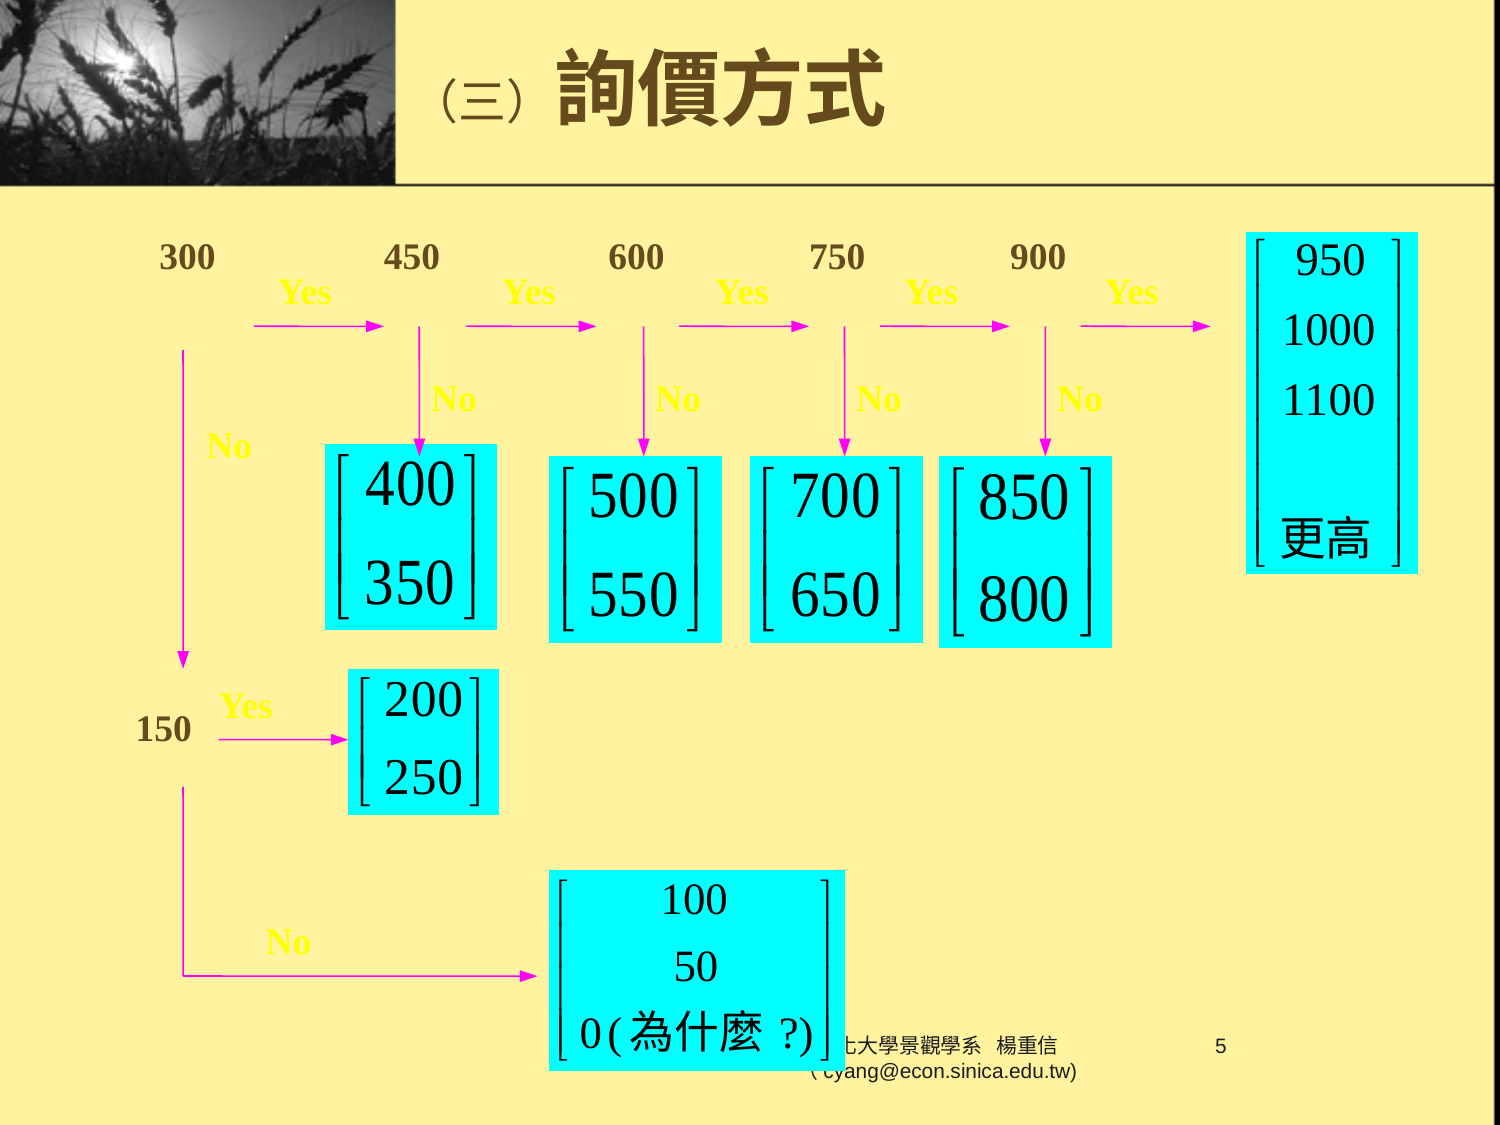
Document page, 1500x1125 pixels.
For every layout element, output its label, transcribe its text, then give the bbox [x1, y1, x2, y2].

text_box 150 [135, 704, 207, 750]
text_box No [265, 916, 337, 963]
text_box Yes [501, 267, 573, 313]
text_box 450 [383, 231, 479, 277]
chart [549, 456, 723, 643]
text_box [1200, 1025, 1413, 1101]
text_box No [655, 373, 727, 419]
chart [1246, 231, 1418, 575]
title （三）詢價方式 [395, 0, 1500, 173]
chart [348, 668, 499, 815]
text_box 900 [1009, 231, 1105, 277]
text_box Yes [218, 680, 290, 726]
text_box No [856, 373, 928, 419]
text_box No [430, 373, 502, 419]
text_box Yes [1104, 267, 1176, 313]
chart [549, 869, 845, 1072]
text_box Yes [714, 267, 786, 313]
text_box 文化大學景觀學系 楊重信（cyang@econ.sinica.edu.tw) [699, 1025, 1175, 1101]
chart [324, 444, 498, 631]
text_box No [1057, 373, 1128, 419]
text_box Yes [277, 267, 349, 313]
text_box No [206, 420, 278, 466]
text_box 300 [159, 231, 254, 277]
text_box 750 [809, 231, 904, 277]
chart [750, 456, 923, 643]
text_box 600 [608, 231, 703, 277]
text_box Yes [903, 267, 975, 313]
chart [939, 456, 1112, 649]
